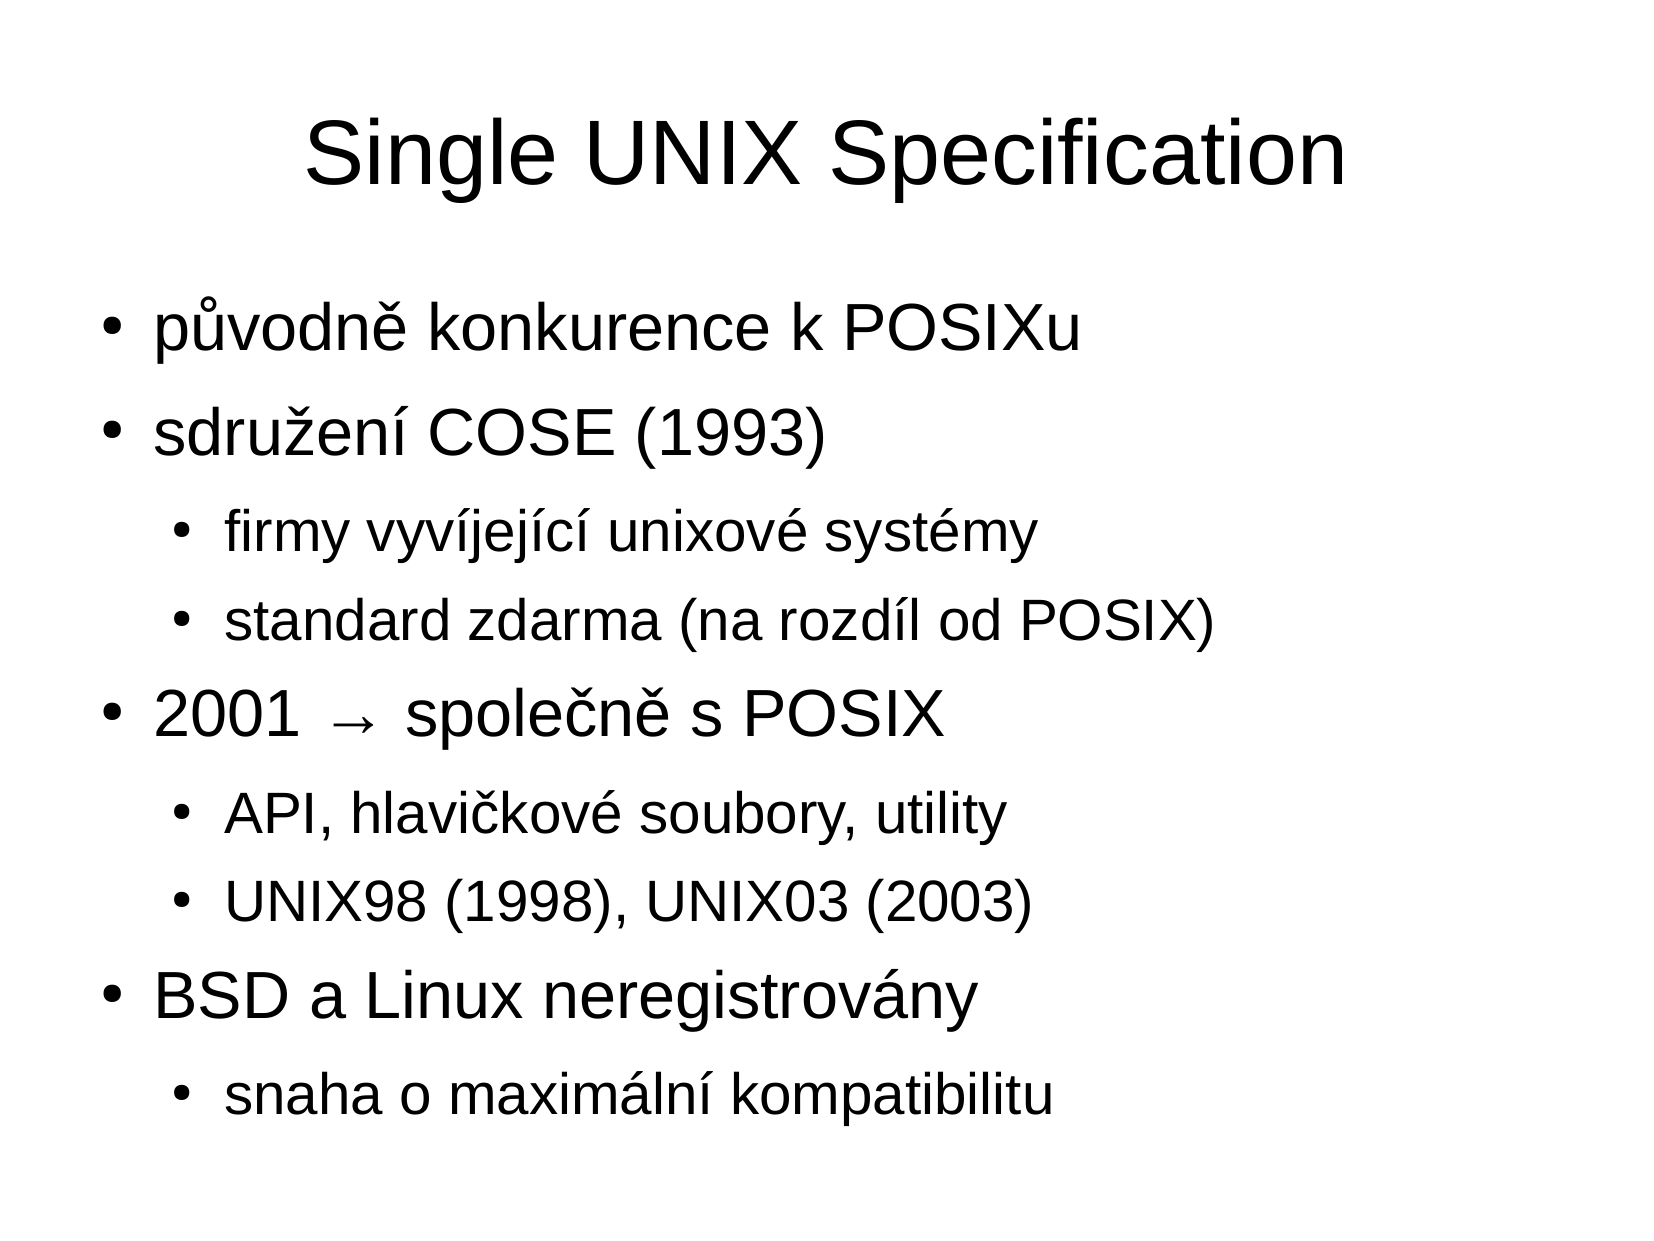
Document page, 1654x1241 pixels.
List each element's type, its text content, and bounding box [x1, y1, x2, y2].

list původně konkurence k POSIXu sdružení COSE (1993) firmy vyvíjející unixové systémy standard zdarma (na rozdíl od POSIX) 2001 → společně s POSIX API, hlavičkové soubory, utility UNIX98 (1998), UNIX03 (2003) BSD a Linux neregistrovány snaha o maximální kompatibilitu [82, 290, 1571, 1128]
title Single UNIX Specification [82, 56, 1571, 250]
